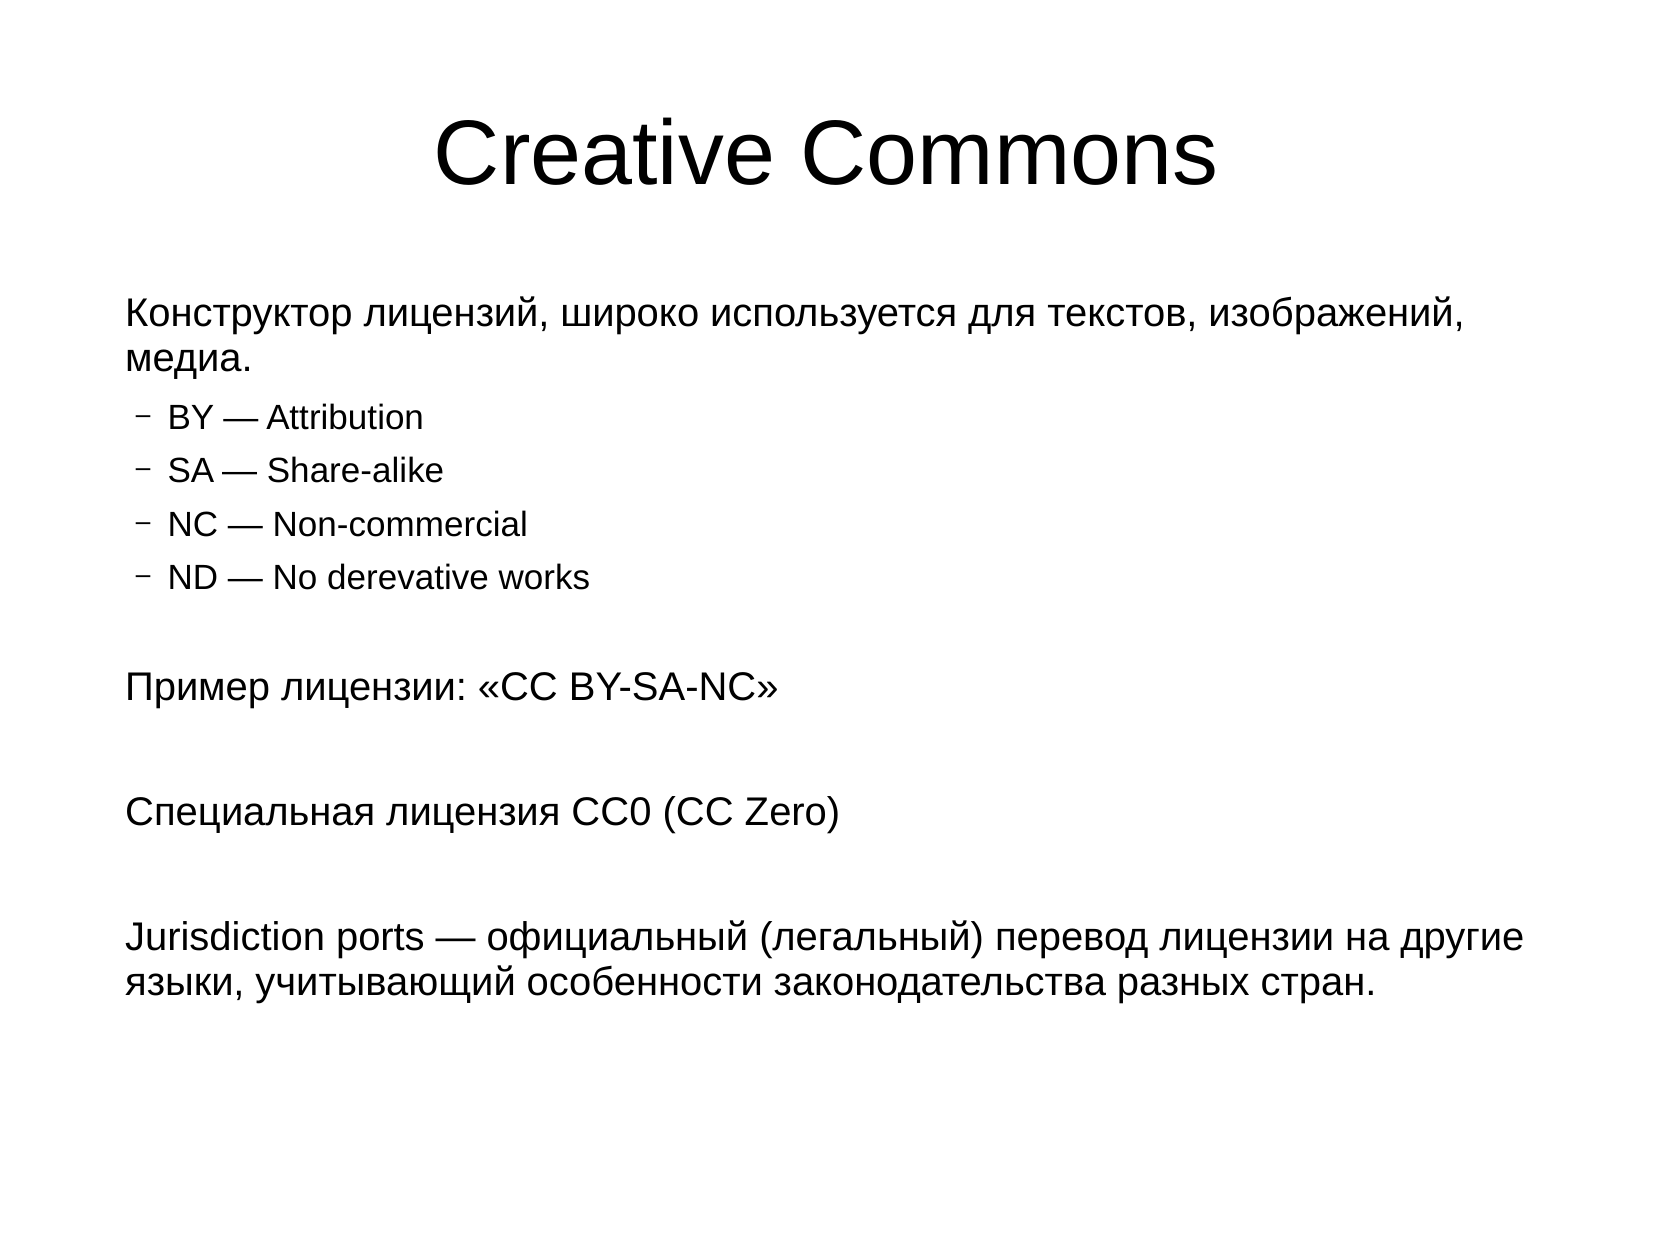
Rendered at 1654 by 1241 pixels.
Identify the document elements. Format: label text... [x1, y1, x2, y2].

list Конструктор лицензий, широко используется для текстов, изображений, медиа. BY — Attribution SA — Share-alike NC — Non-commercial ND — No derevative works Пример лицензии: «CC BY-SA-NC» Специальная лицензия CC0 (CC Zero) Jurisdiction ports — официальный (легальный) перевод лицензии на другие языки, учитывающий особенности законодательства разных стран. [82, 290, 1571, 1010]
title Creative Commons [82, 49, 1571, 257]
